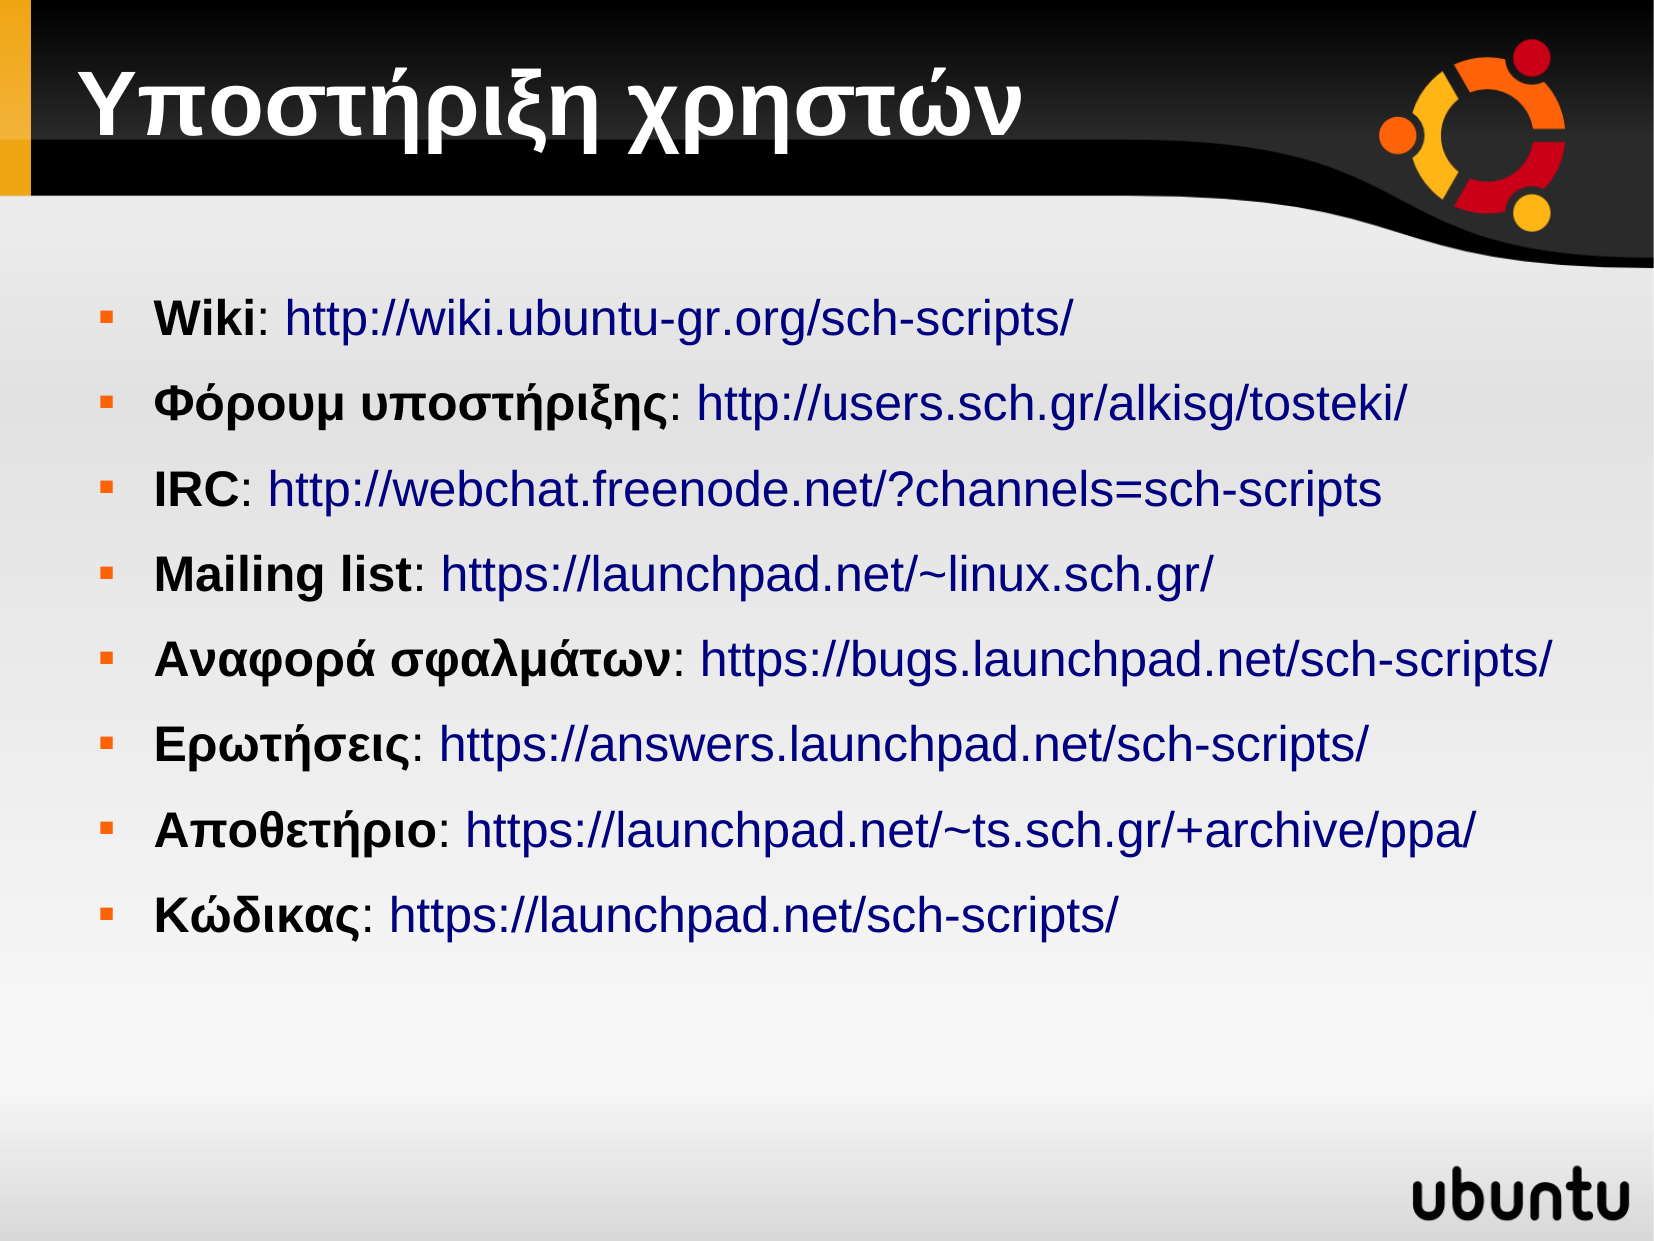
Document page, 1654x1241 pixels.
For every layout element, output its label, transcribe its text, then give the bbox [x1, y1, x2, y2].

picture [0, 0, 1654, 1241]
list Wiki: http://wiki.ubuntu-gr.org/sch-scripts/ Φόρουμ υποστήριξης: http://users.sch.gr/alkisg/tosteki/ IRC: http://webchat.freenode.net/?channels=sch-scripts Mailing list: https://launchpad.net/~linux.sch.gr/ Αναφορά σφαλμάτων: https://bugs.launchpad.net/sch-scripts/ Ερωτήσεις: https://answers.launchpad.net/sch-scripts/ Αποθετήριο: https://launchpad.net/~ts.sch.gr/+archive/ppa/ Κώδικας: https://launchpad.net/sch-scripts/ [82, 290, 1571, 1109]
title Υποστήριξη χρηστών [76, 0, 1565, 208]
